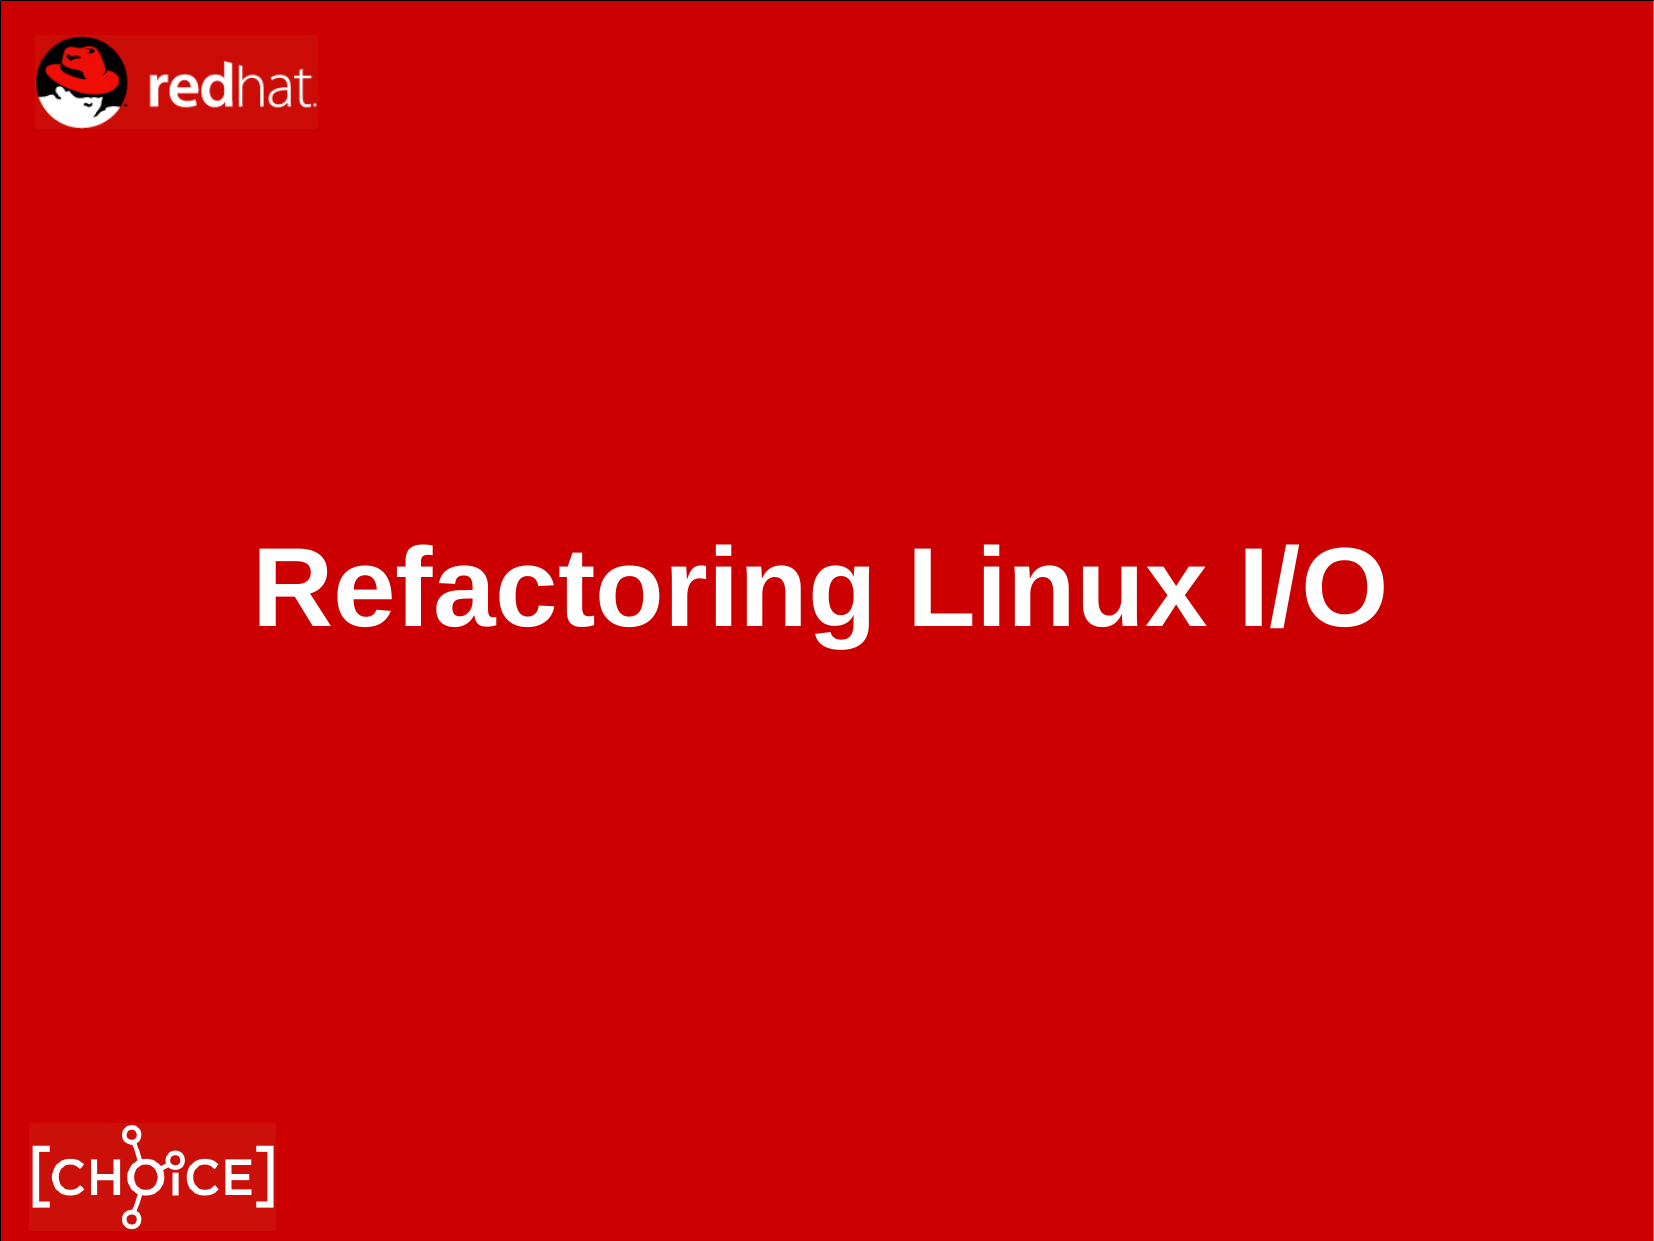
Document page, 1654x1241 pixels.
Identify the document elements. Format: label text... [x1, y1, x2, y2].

picture [35, 35, 318, 129]
title Refactoring Linux I/O [165, 492, 1477, 683]
picture [29, 1123, 276, 1231]
